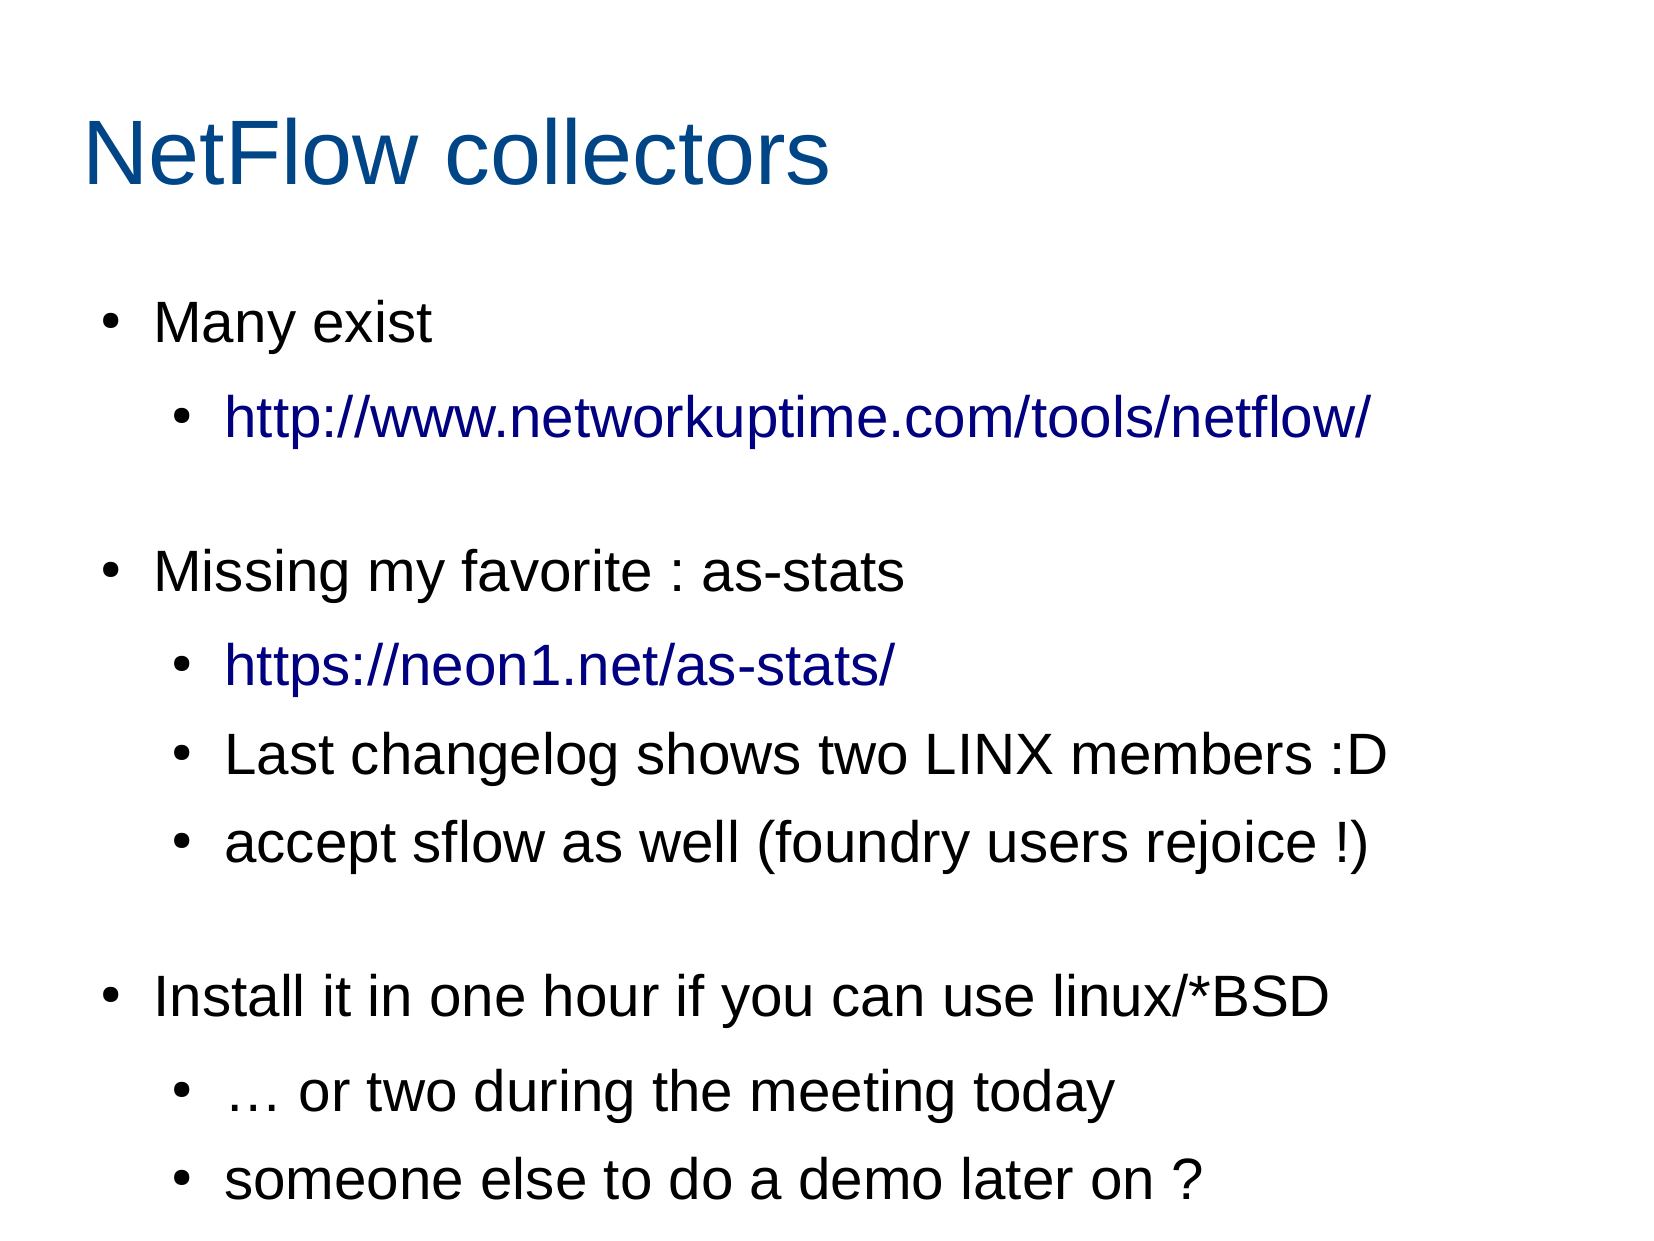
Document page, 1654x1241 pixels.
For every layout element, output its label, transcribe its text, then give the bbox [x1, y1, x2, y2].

list Many exist http://www.networkuptime.com/tools/netflow/ Missing my favorite : as-stats https://neon1.net/as-stats/ Last changelog shows two LINX members :D accept sflow as well (foundry users rejoice !) Install it in one hour if you can use linux/*BSD … or two during the meeting today someone else to do a demo later on ? [82, 290, 1595, 1213]
title NetFlow collectors [82, 56, 1571, 250]
